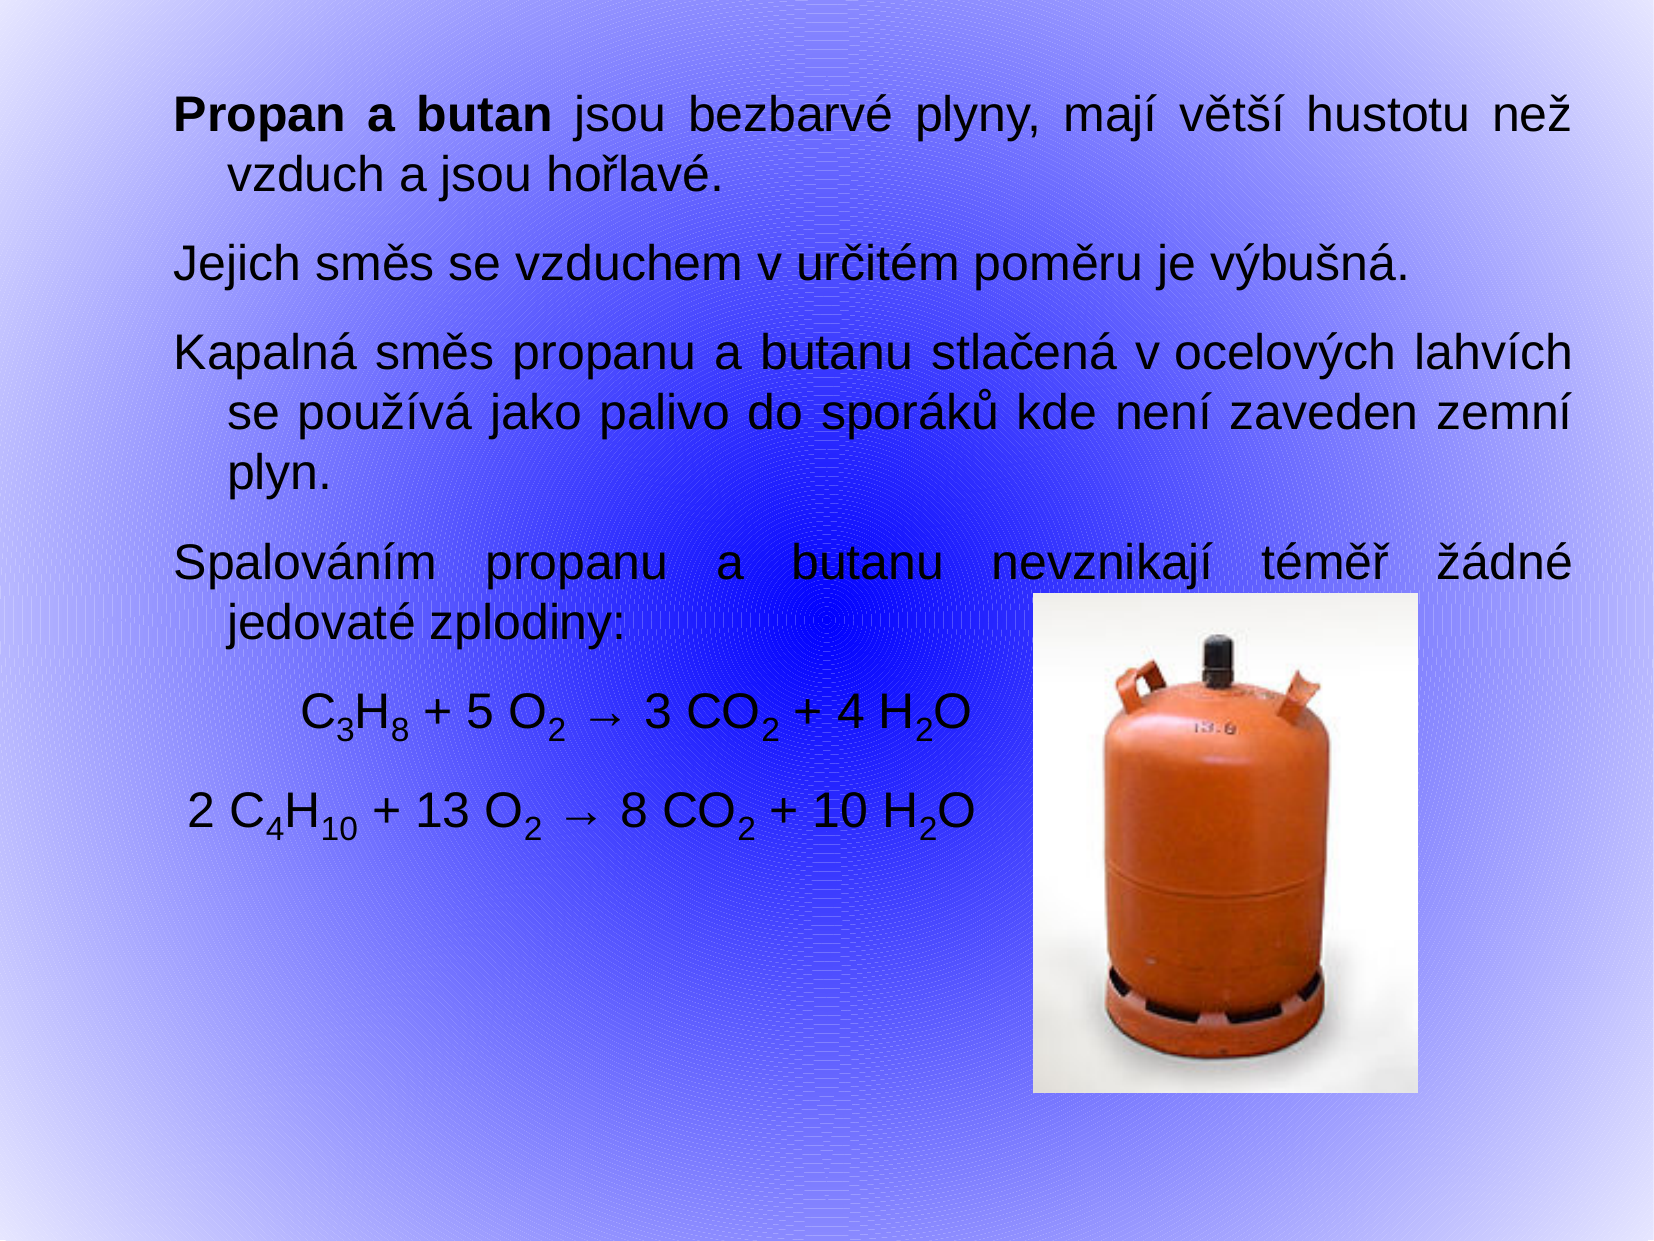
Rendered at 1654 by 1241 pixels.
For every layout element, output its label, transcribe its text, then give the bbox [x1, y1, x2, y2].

picture [1033, 593, 1418, 1093]
list Propan a butan jsou bezbarvé plyny, mají větší hustotu než vzduch a jsou hořlavé. Jejich směs se vzduchem v určitém poměru je výbušná. Kapalná směs propanu a butanu stlačená v ocelových lahvích se používá jako palivo do sporáků kde není zaveden zemní plyn. Spalováním propanu a butanu nevznikají téměř žádné jedovaté zplodiny: C3H8 + 5 O2 → 3 CO2 + 4 H2O 2 C4H10 + 13 O2 → 8 CO2 + 10 H2O [85, 81, 1574, 900]
